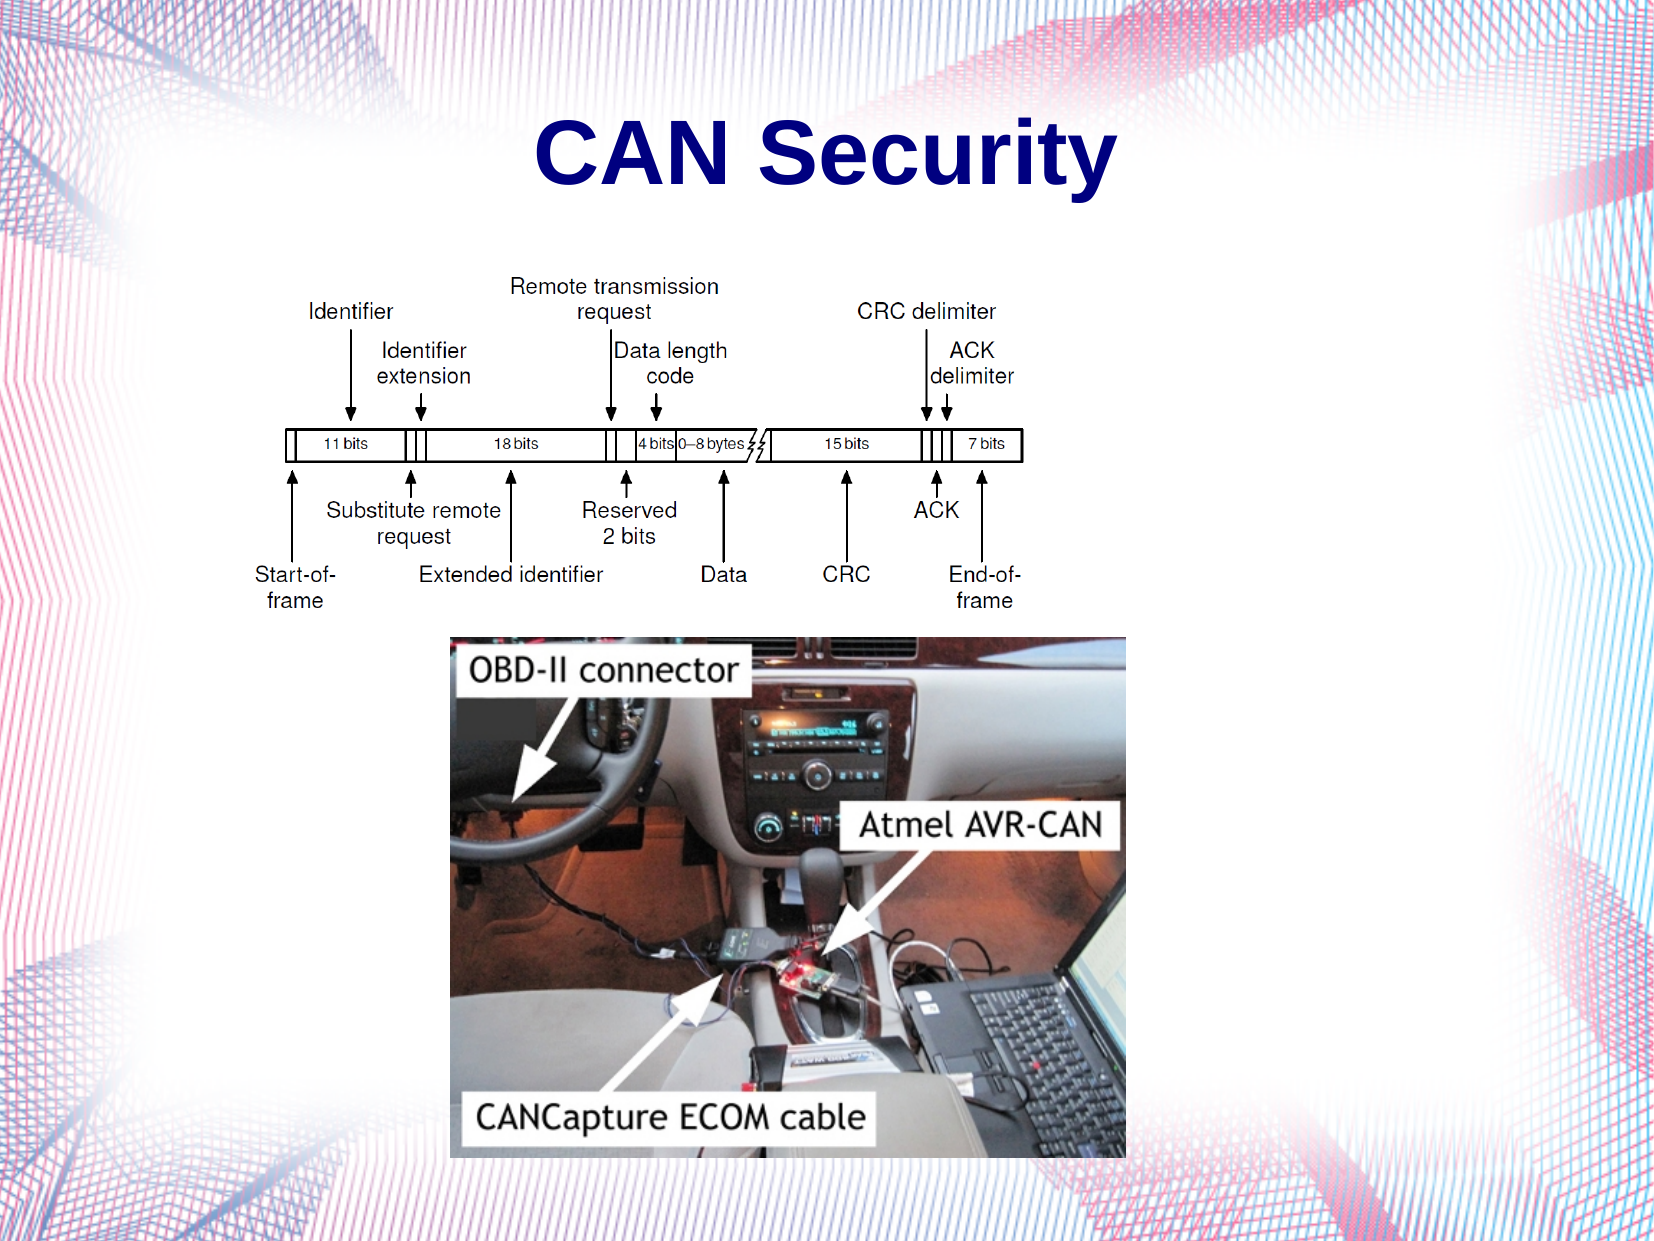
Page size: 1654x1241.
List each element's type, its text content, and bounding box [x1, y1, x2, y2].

picture [0, 0, 1654, 1241]
title CAN Security [82, 49, 1571, 257]
